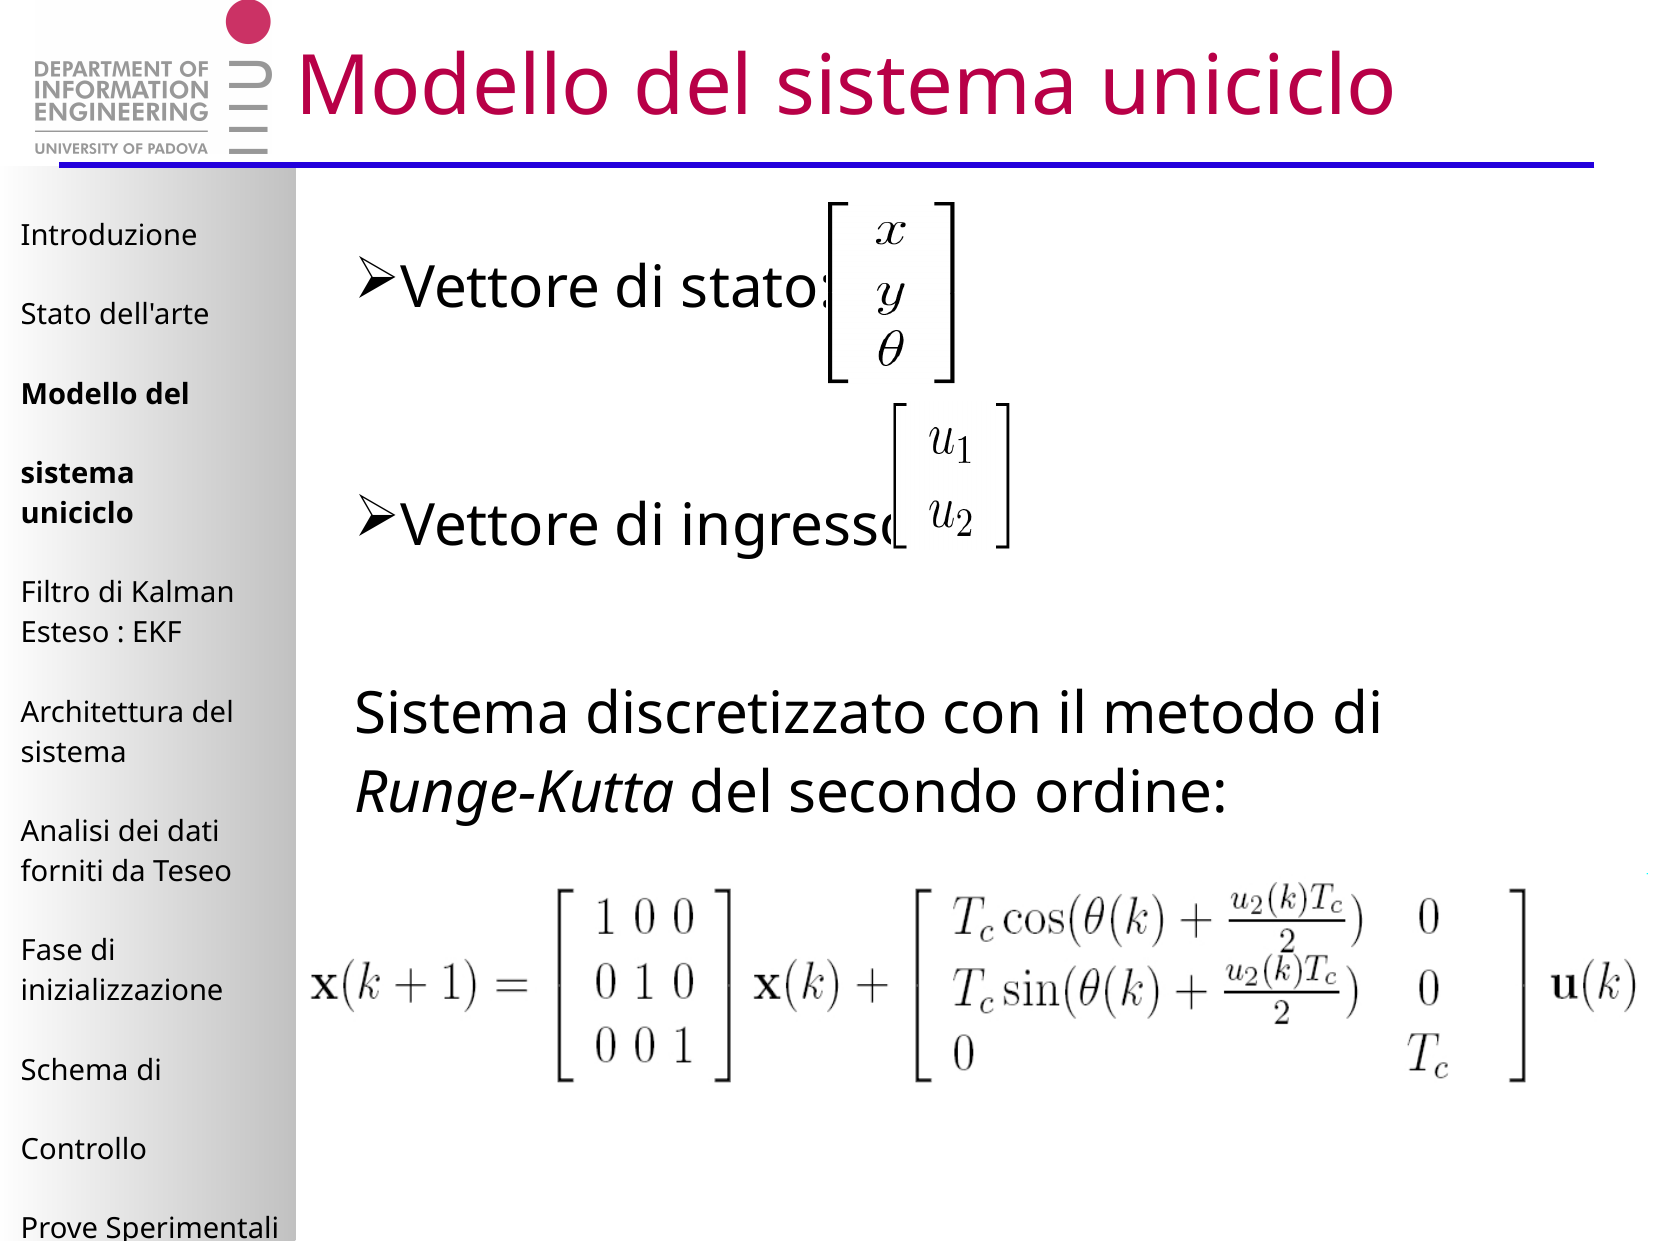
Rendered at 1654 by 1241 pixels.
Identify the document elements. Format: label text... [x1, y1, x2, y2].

picture [35, 0, 272, 154]
picture [826, 200, 957, 384]
title Sistema discretizzato con il metodo di Runge-Kutta del secondo ordine: [354, 685, 1536, 817]
picture [891, 401, 1010, 550]
text_box Introduzione Stato dell'arte Modello del sistema uniciclo Filtro di Kalman Esteso : EKF Architettura del sistema Analisi dei dati forniti da Teseo Fase di inizializzazione Schema di Controllo Prove Sperimentali Conclusioni Sviluppi futuri [5, 206, 302, 1211]
subtitle Vettore di stato: Vettore di ingresso: [354, 206, 1034, 562]
picture [302, 873, 1648, 1093]
title Modello del sistema uniciclo [295, 16, 1625, 148]
